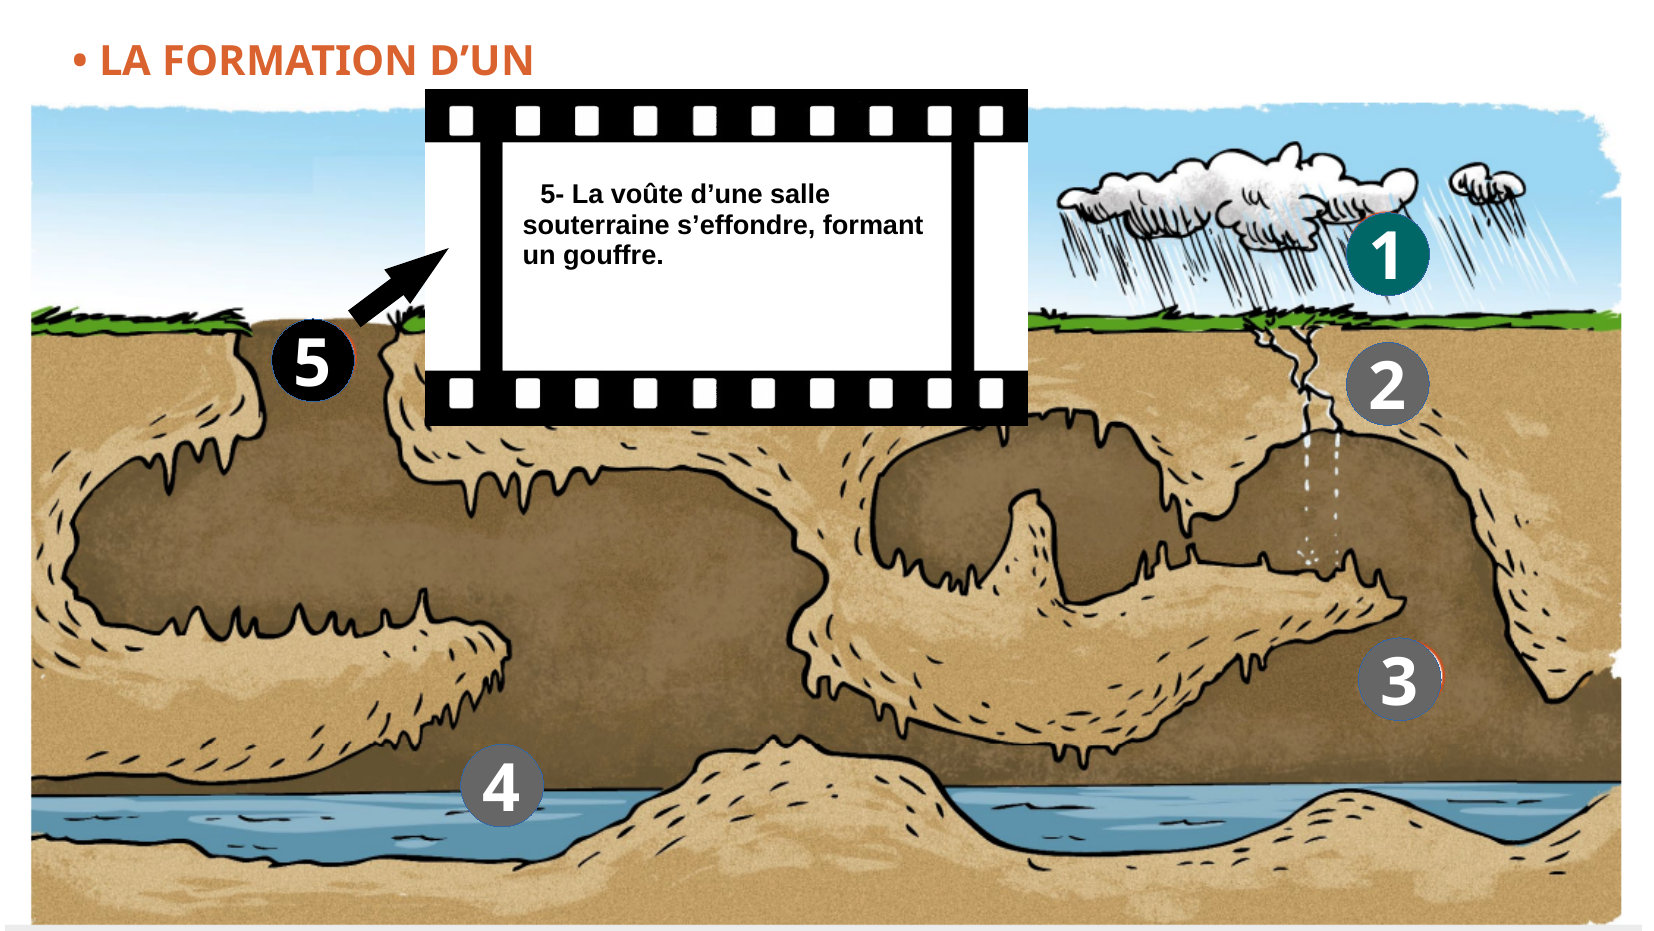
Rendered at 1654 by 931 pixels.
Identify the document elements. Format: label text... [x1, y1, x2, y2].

text_box 3 [1358, 637, 1442, 721]
text_box • LA FORMATION D’UN GOUFFRE [47, 23, 686, 86]
text_box 5 [271, 318, 355, 402]
text_box 4 [460, 744, 544, 827]
text_box 1 [1346, 212, 1430, 296]
picture [5, 89, 1642, 931]
text_box 5- La voûte d’une salle souterraine s’effondre, formant un gouffre. [507, 141, 945, 352]
text_box 2 [1346, 342, 1430, 426]
